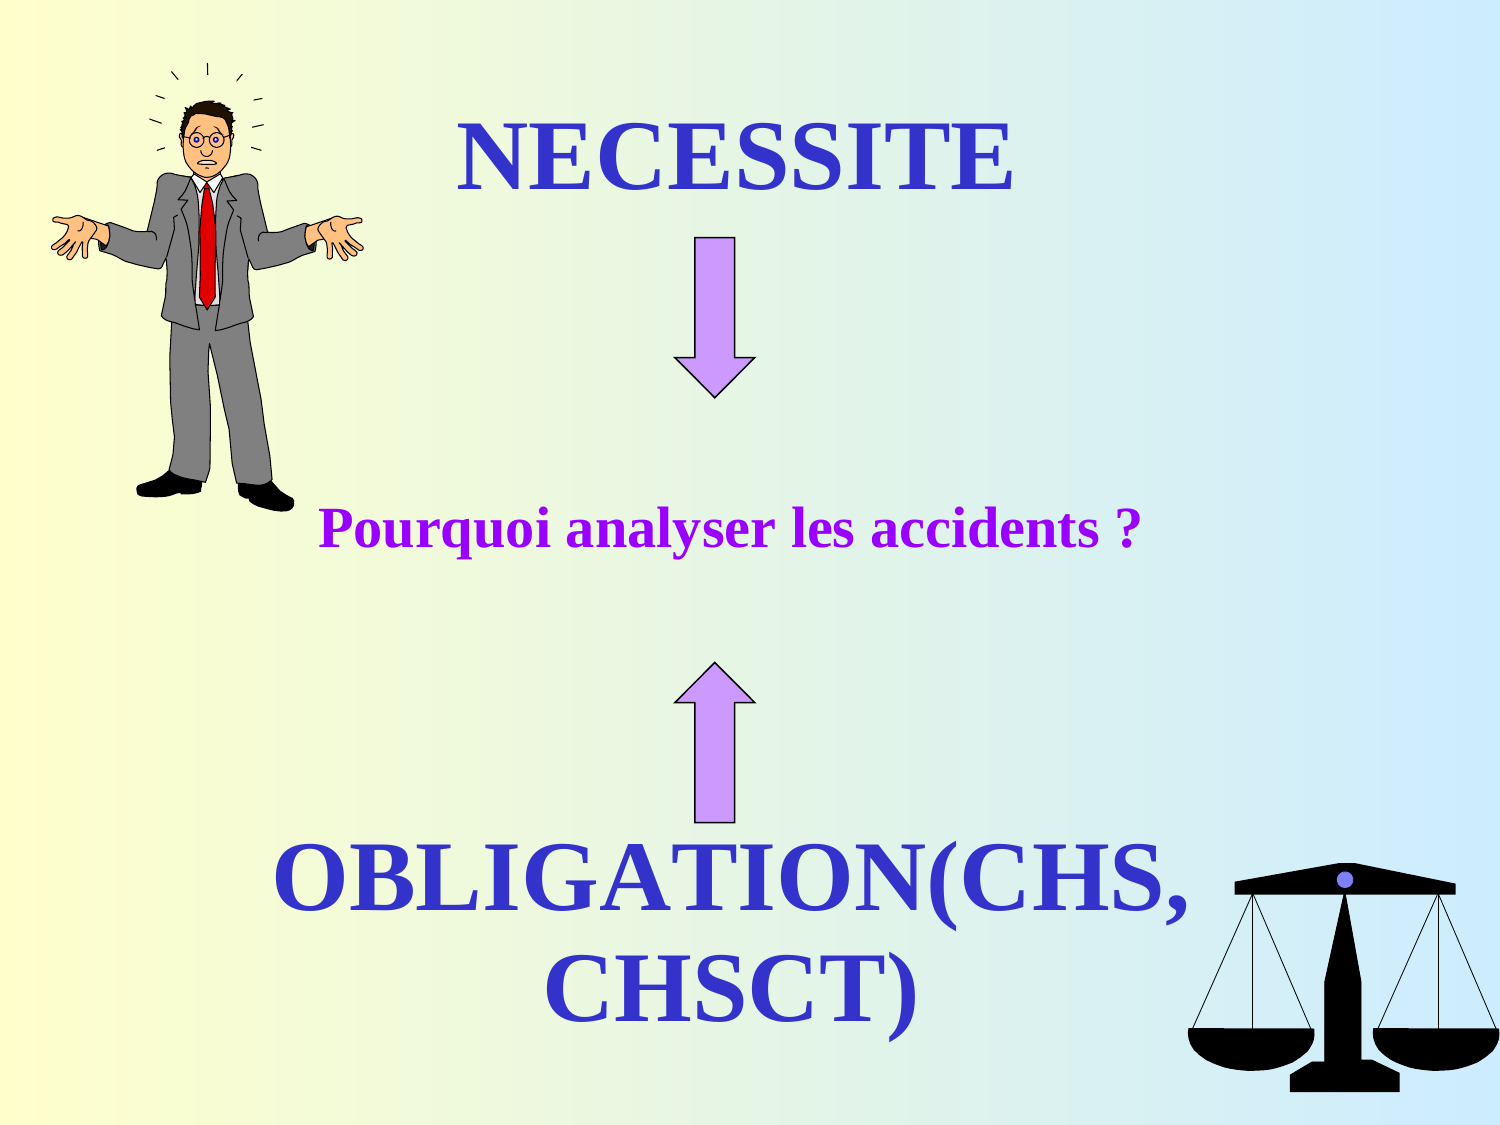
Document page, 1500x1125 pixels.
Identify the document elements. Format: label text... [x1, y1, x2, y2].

picture [50, 62, 366, 513]
subtitle Pourquoi analyser les accidents ? OBLIGATION(CHS, CHSCT) [212, 487, 1250, 1092]
text_box [674, 662, 755, 823]
text_box [674, 237, 755, 398]
picture [1187, 862, 1500, 1093]
title NECESSITE [366, 62, 1375, 250]
